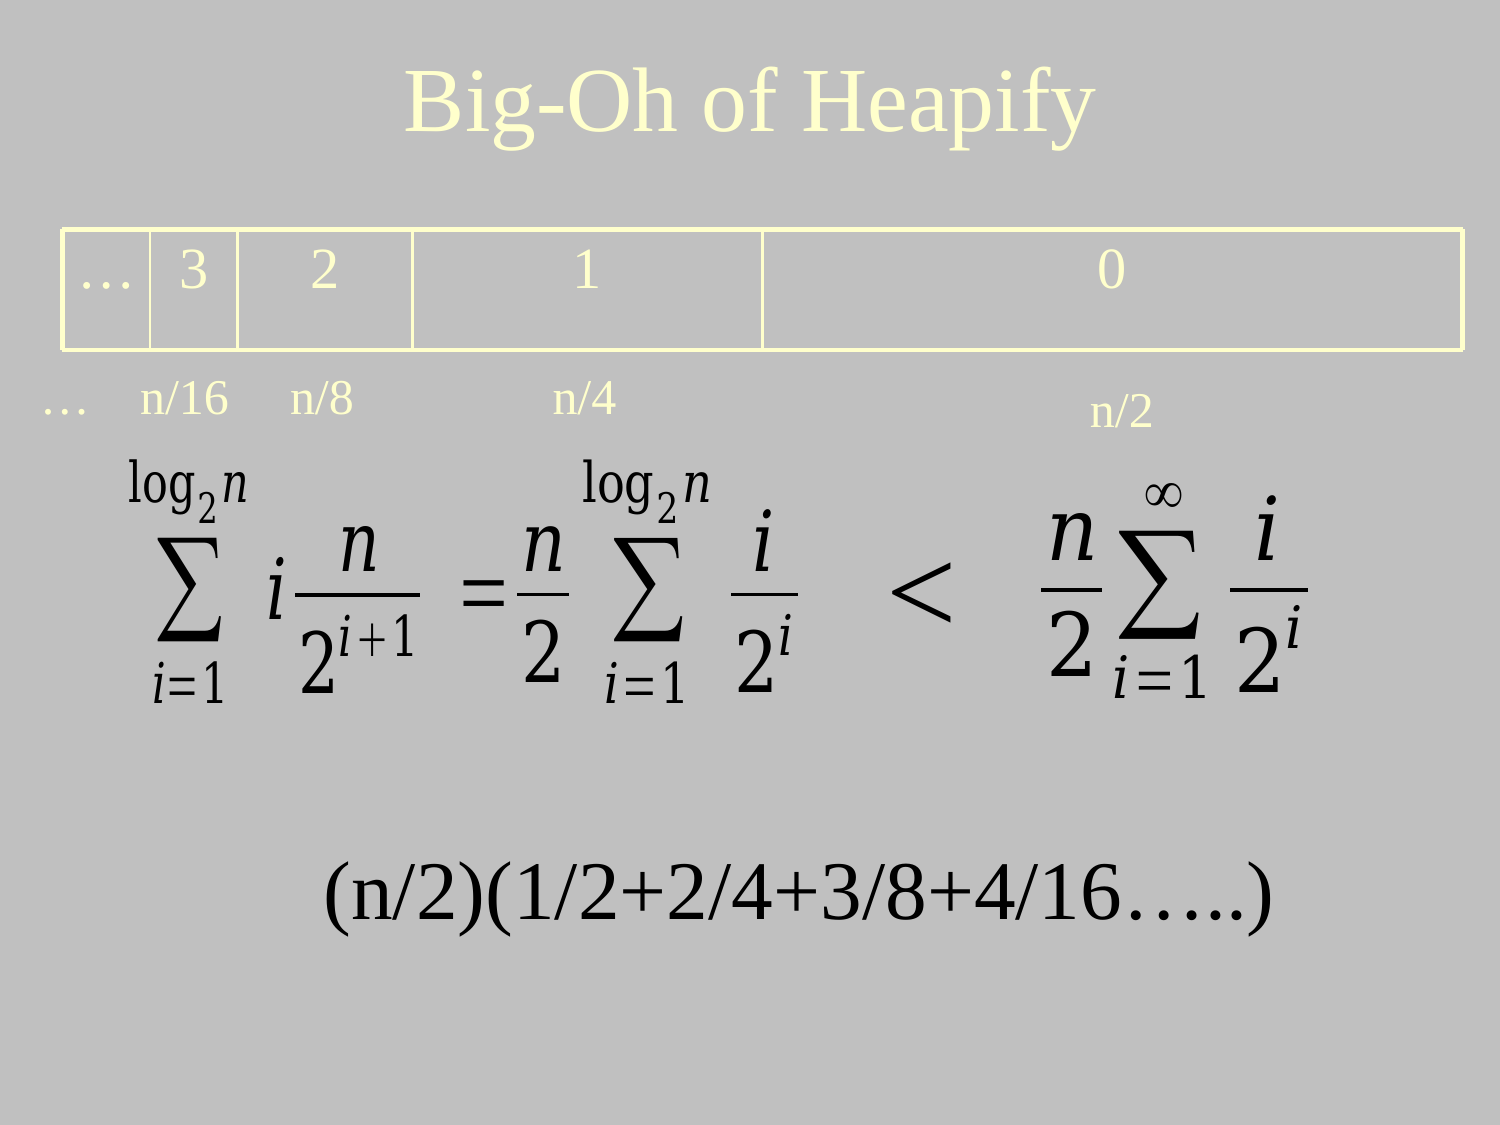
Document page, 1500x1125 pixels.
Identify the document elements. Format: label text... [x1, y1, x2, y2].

text_box 2 [239, 232, 411, 348]
text_box n/4 [537, 362, 632, 434]
text_box 1 [414, 232, 761, 348]
text_box 0 [764, 232, 1460, 348]
text_box n/8 [275, 362, 369, 434]
title Big-Oh of Heapify [22, 41, 1480, 159]
text_box (n/2)(1/2+2/4+3/8+4/16…..) [308, 837, 1291, 946]
text_box … [65, 232, 149, 348]
text_box n/16 [125, 362, 244, 434]
text_box < [871, 515, 1022, 670]
chart [112, 450, 826, 716]
chart [1016, 455, 1341, 713]
text_box 3 [151, 232, 236, 348]
text_box n/2 [1075, 374, 1169, 446]
text_box … [25, 362, 105, 434]
